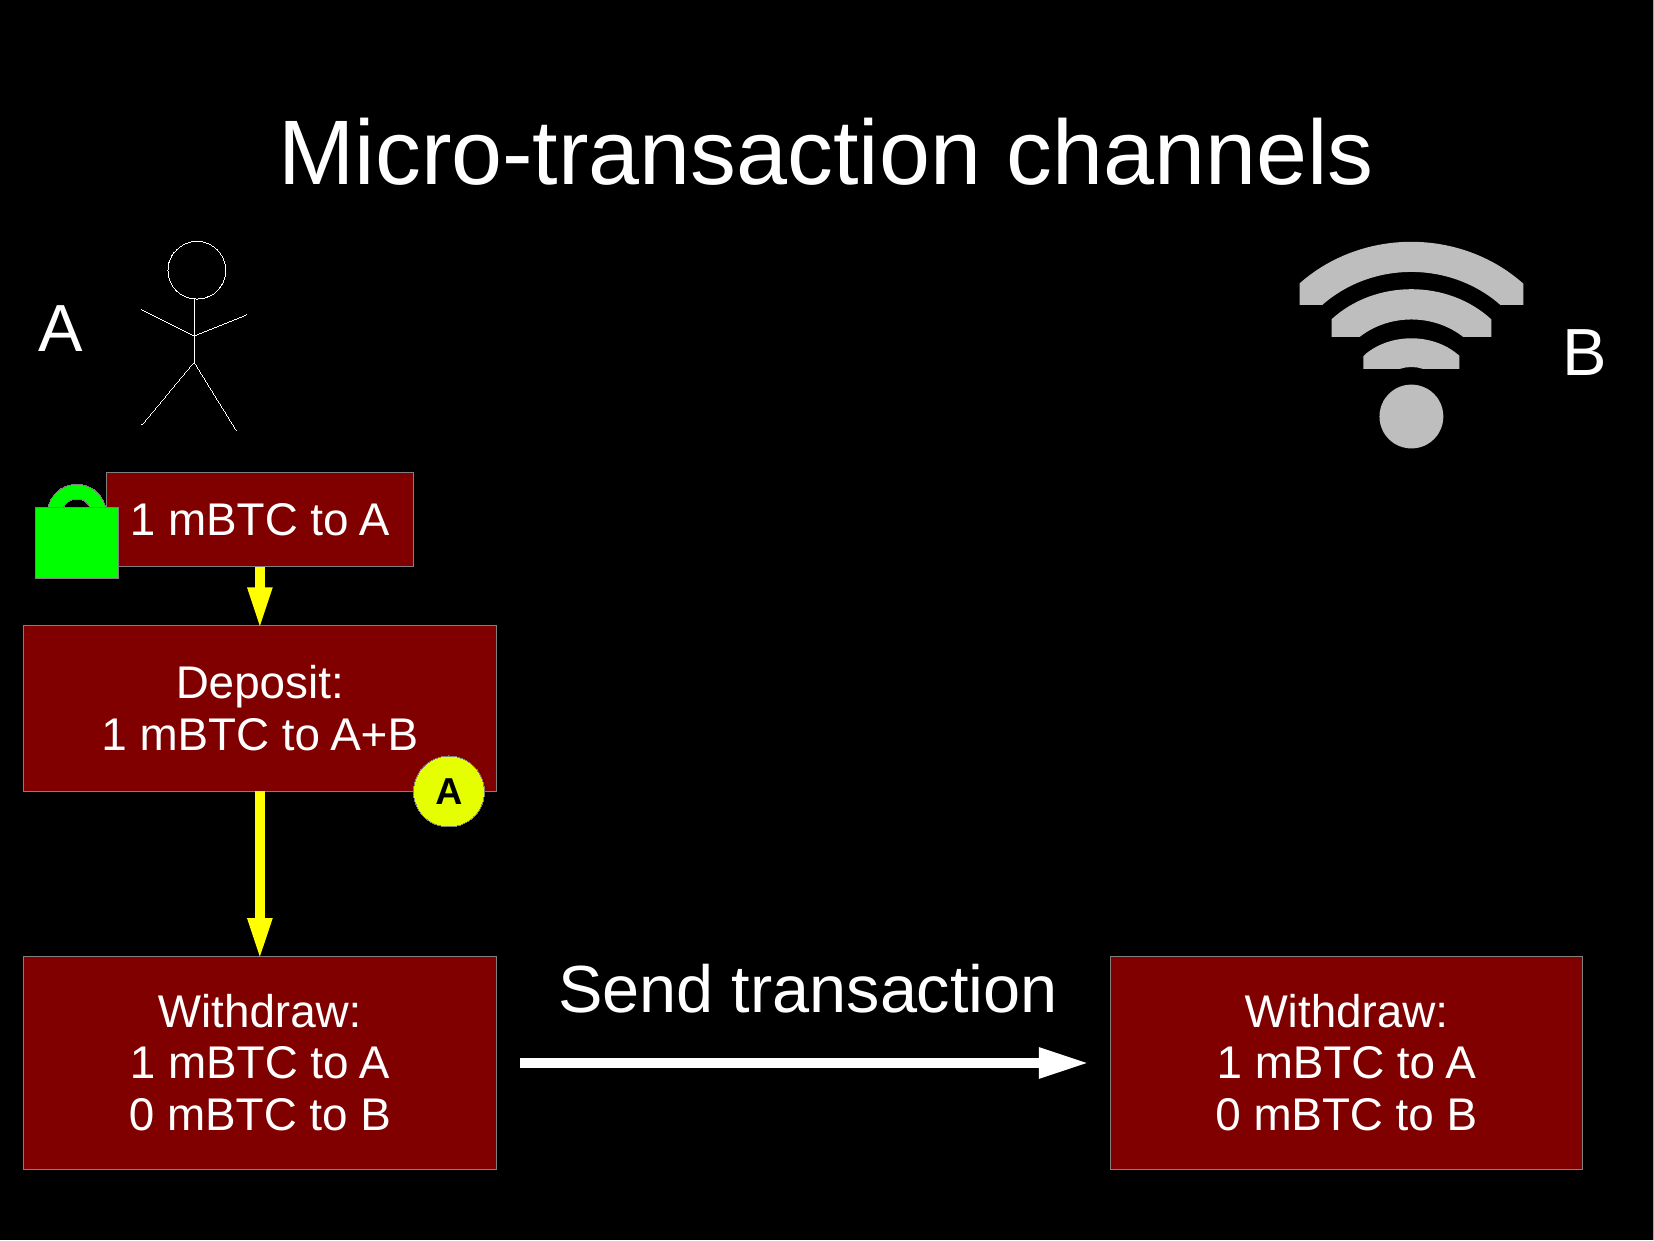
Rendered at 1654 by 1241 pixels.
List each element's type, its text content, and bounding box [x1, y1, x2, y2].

text_box B [1547, 307, 1622, 397]
text_box [35, 484, 119, 579]
picture [1275, 200, 1548, 473]
text_box Withdraw: 1 mBTC to A 0 mBTC to B [1110, 956, 1583, 1170]
text_box Withdraw: 1 mBTC to A 0 mBTC to B [23, 956, 497, 1170]
title Micro-transaction channels [82, 49, 1571, 257]
text_box A [23, 283, 98, 374]
text_box Send transaction [543, 944, 1075, 1035]
text_box 1 mBTC to A [106, 472, 414, 567]
text_box A [413, 755, 485, 827]
text_box Deposit: 1 mBTC to A+B [23, 625, 497, 792]
